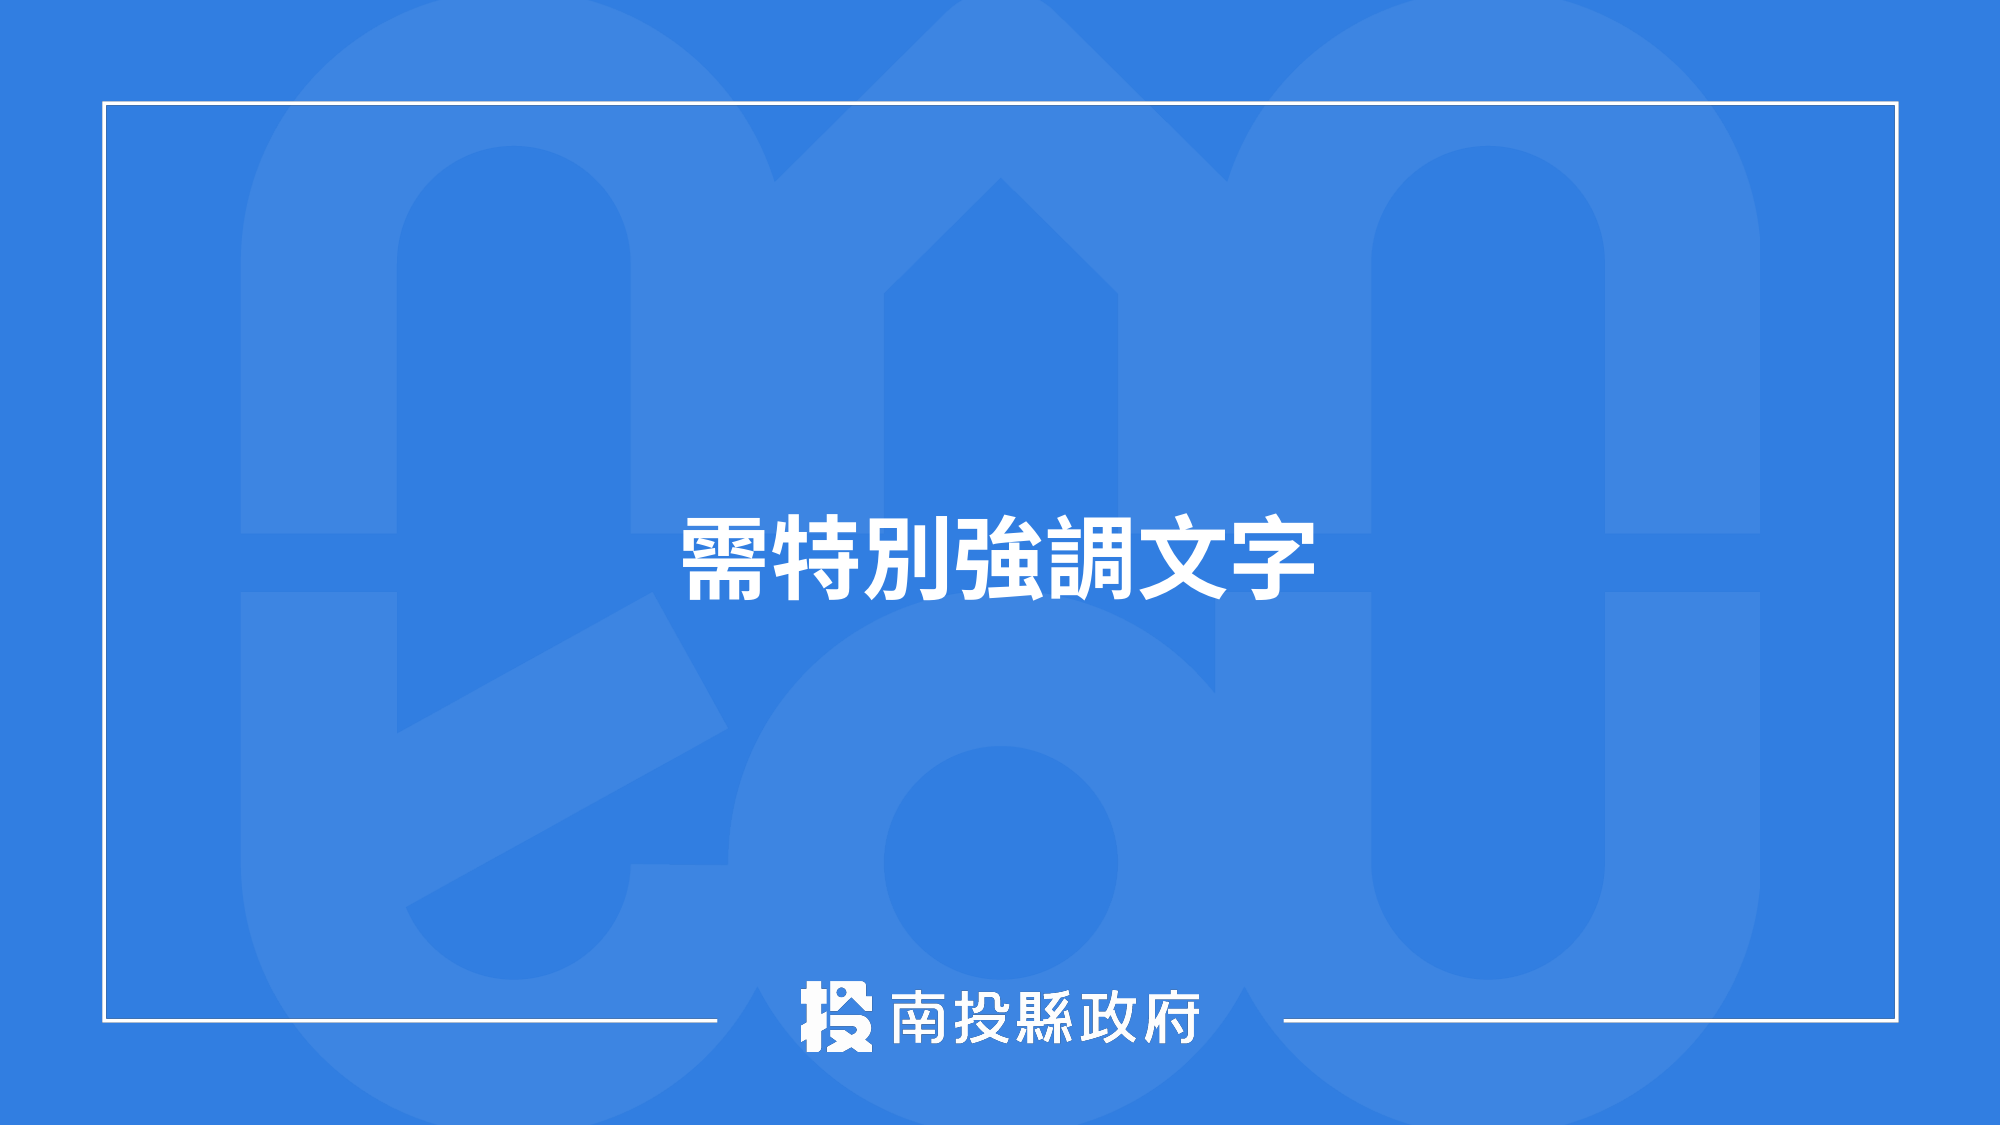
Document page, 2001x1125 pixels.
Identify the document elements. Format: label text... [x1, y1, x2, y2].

picture [0, 0, 2001, 1125]
title 需特別強調文字 [137, 453, 1863, 672]
